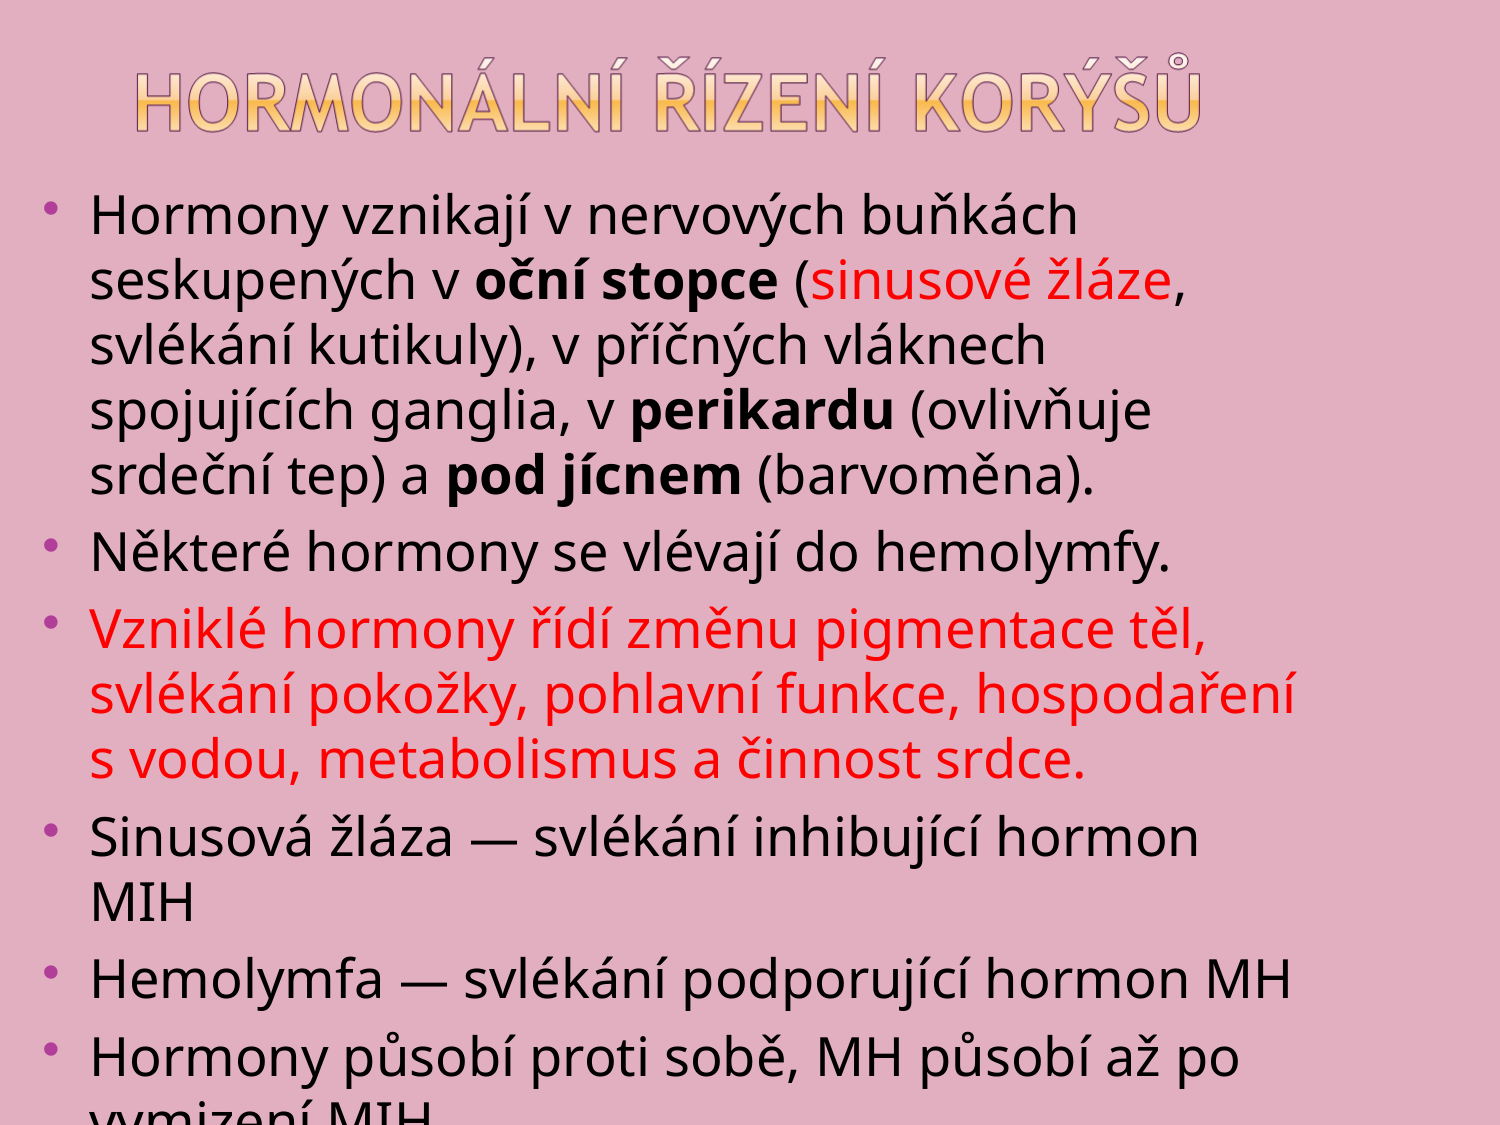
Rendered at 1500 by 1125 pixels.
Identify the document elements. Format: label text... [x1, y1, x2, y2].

text_box [75, 18, 1264, 172]
list Hormony vznikají v nervových buňkách seskupených v oční stopce (sinusové žláze, svlékání kutikuly), v příčných vláknech spojujících ganglia, v perikardu (ovlivňuje srdeční tep) a pod jícnem (barvoměna). Některé hormony se vlévají do hemolymfy. Vzniklé hormony řídí změnu pigmentace těl, svlékání pokožky, pohlavní funkce, hospodaření s vodou, metabolismus a činnost srdce. Sinusová žláza — svlékání inhibující hormon MIH Hemolymfa — svlékání podporující hormon MH Hormony působí proti sobě, MH působí až po vymizení MIH. [29, 172, 1317, 1125]
